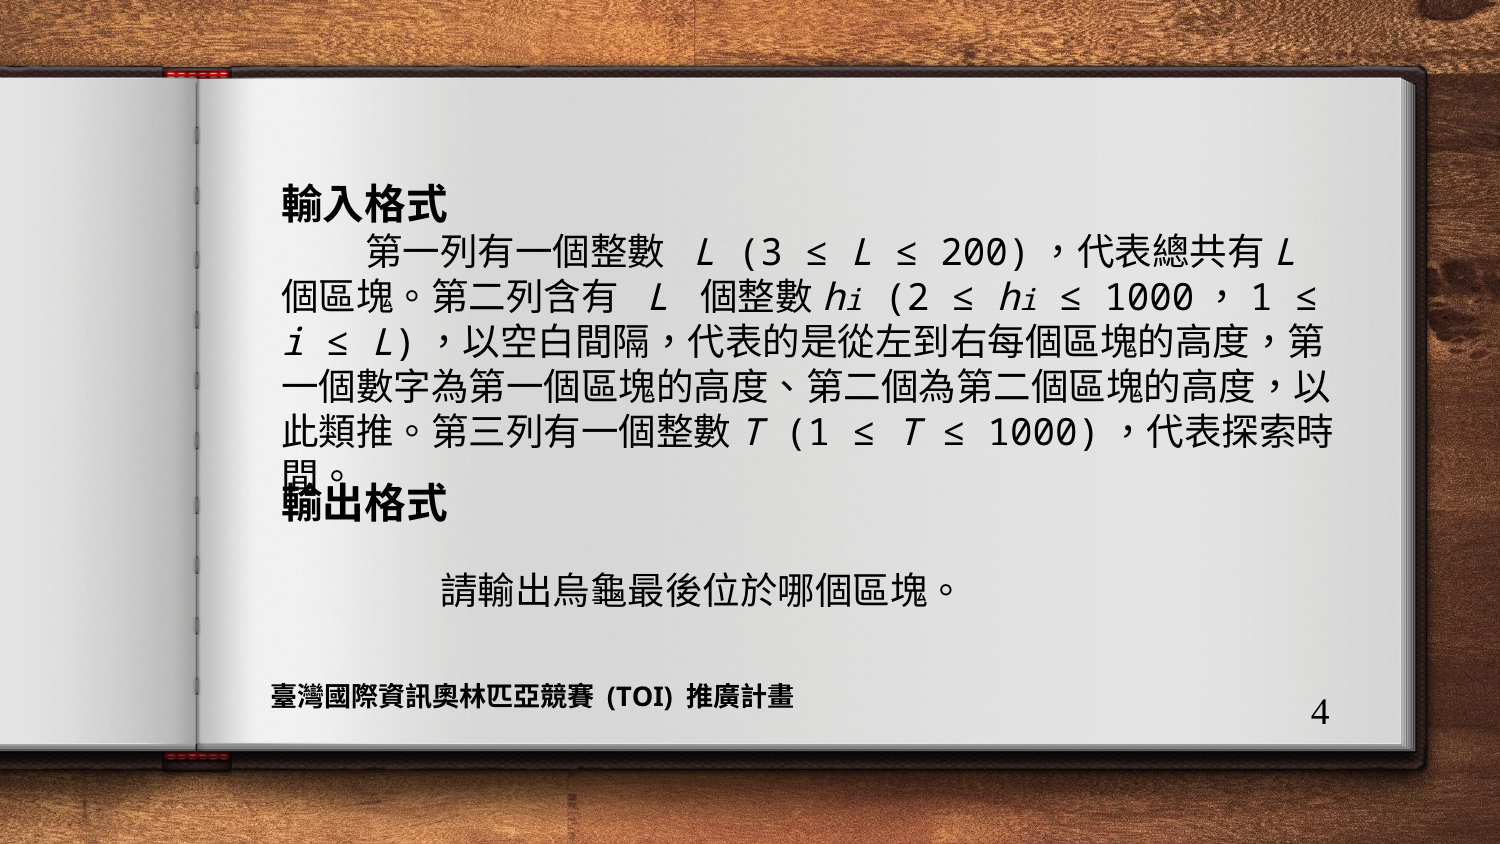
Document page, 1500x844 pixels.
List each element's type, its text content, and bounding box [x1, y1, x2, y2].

text_box 輸出格式 請輸出烏龜最後位於哪個區塊。 [266, 470, 1368, 620]
text_box 輸入格式 第一列有一個整數 L (3 ≤ L ≤ 200)，代表總共有L 個區塊。第二列含有 L 個整數hi (2 ≤ hi ≤ 1000，1 ≤ i ≤ L)，以空白間隔，代表的是從左到右每個區塊的高度，第一個數字為第一個區塊的高度、第二個為第二個區塊的高度，以此類推。第三列有一個整數T (1 ≤ T ≤ 1000)，代表探索時間。 [266, 171, 1368, 470]
text_box [1295, 672, 1386, 737]
